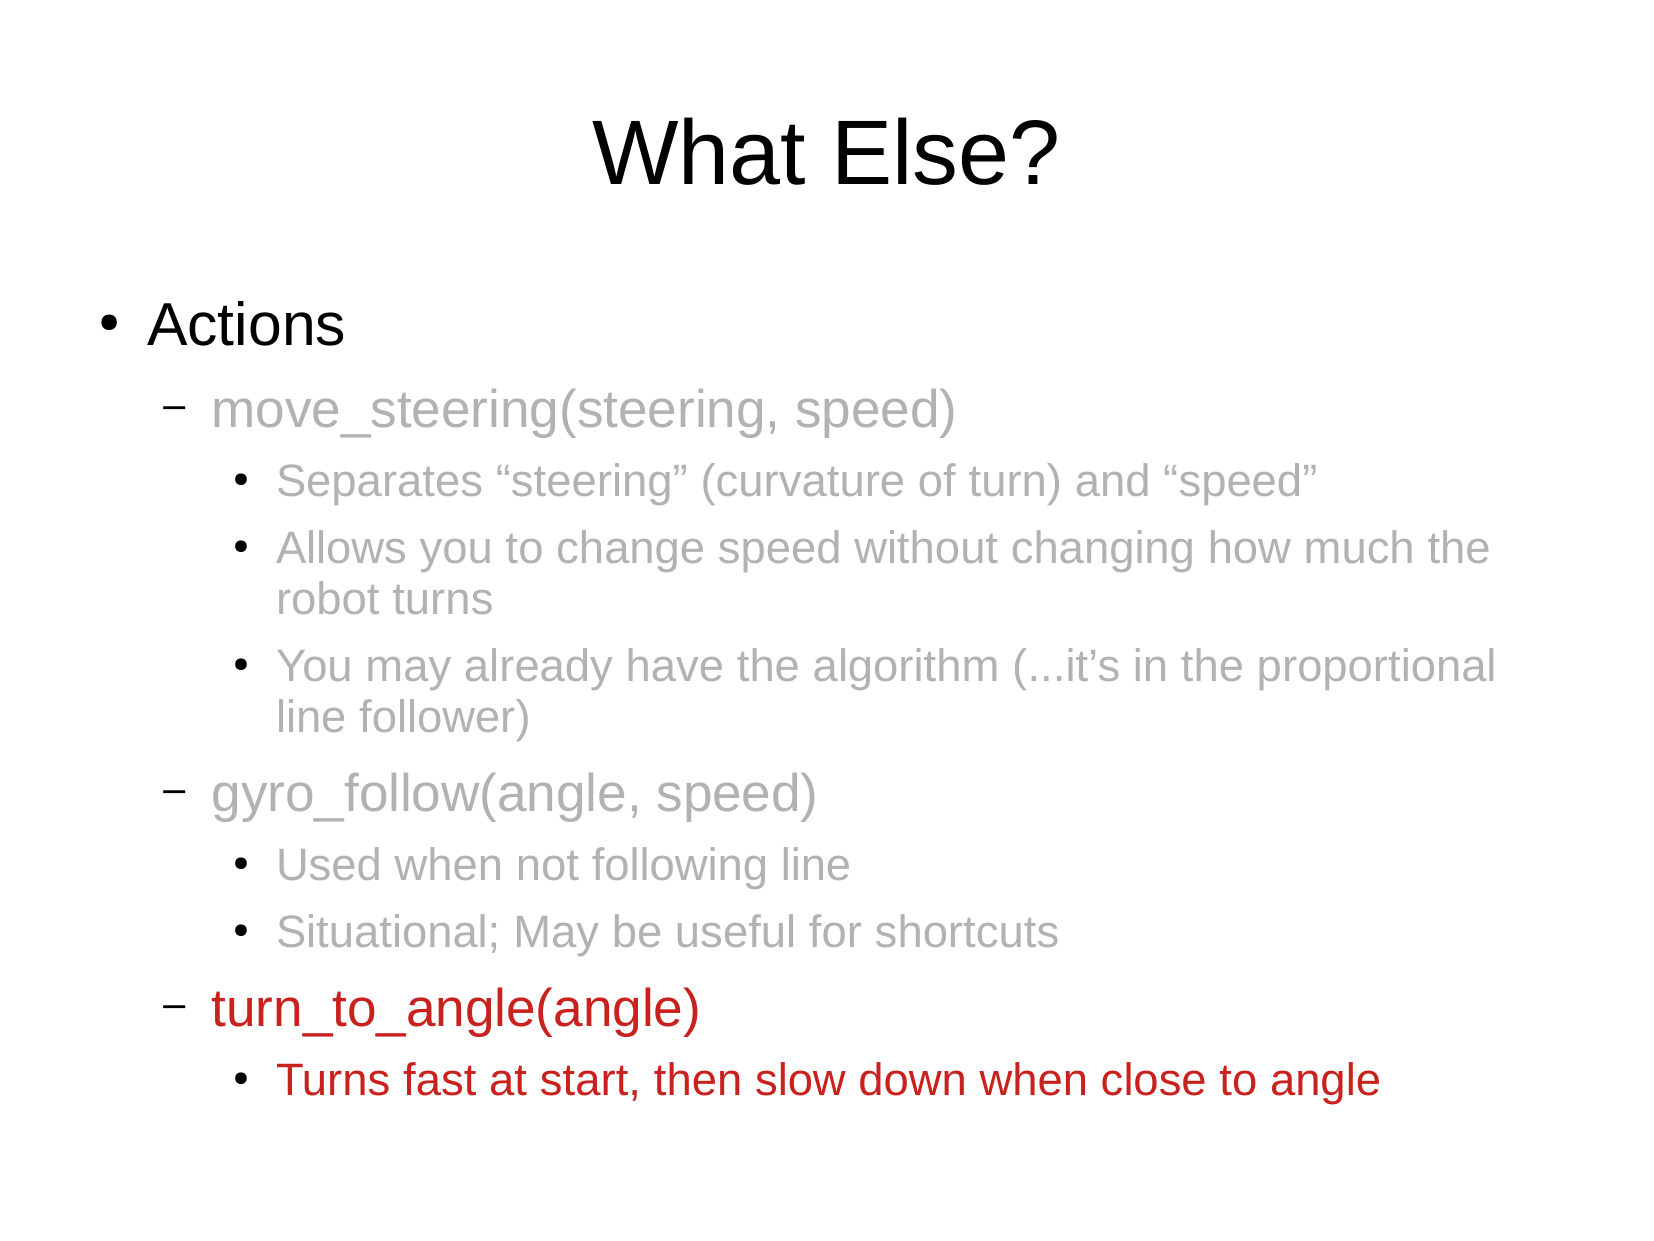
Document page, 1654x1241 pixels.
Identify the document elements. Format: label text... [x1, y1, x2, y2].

title What Else? [82, 49, 1571, 257]
list Actions move_steering(steering, speed) Separates “steering” (curvature of turn) and “speed” Allows you to change speed without changing how much the robot turns You may already have the algorithm (...it’s in the proportional line follower) gyro_follow(angle, speed) Used when not following line Situational; May be useful for shortcuts turn_to_angle(angle) Turns fast at start, then slow down when close to angle [82, 290, 1571, 1111]
